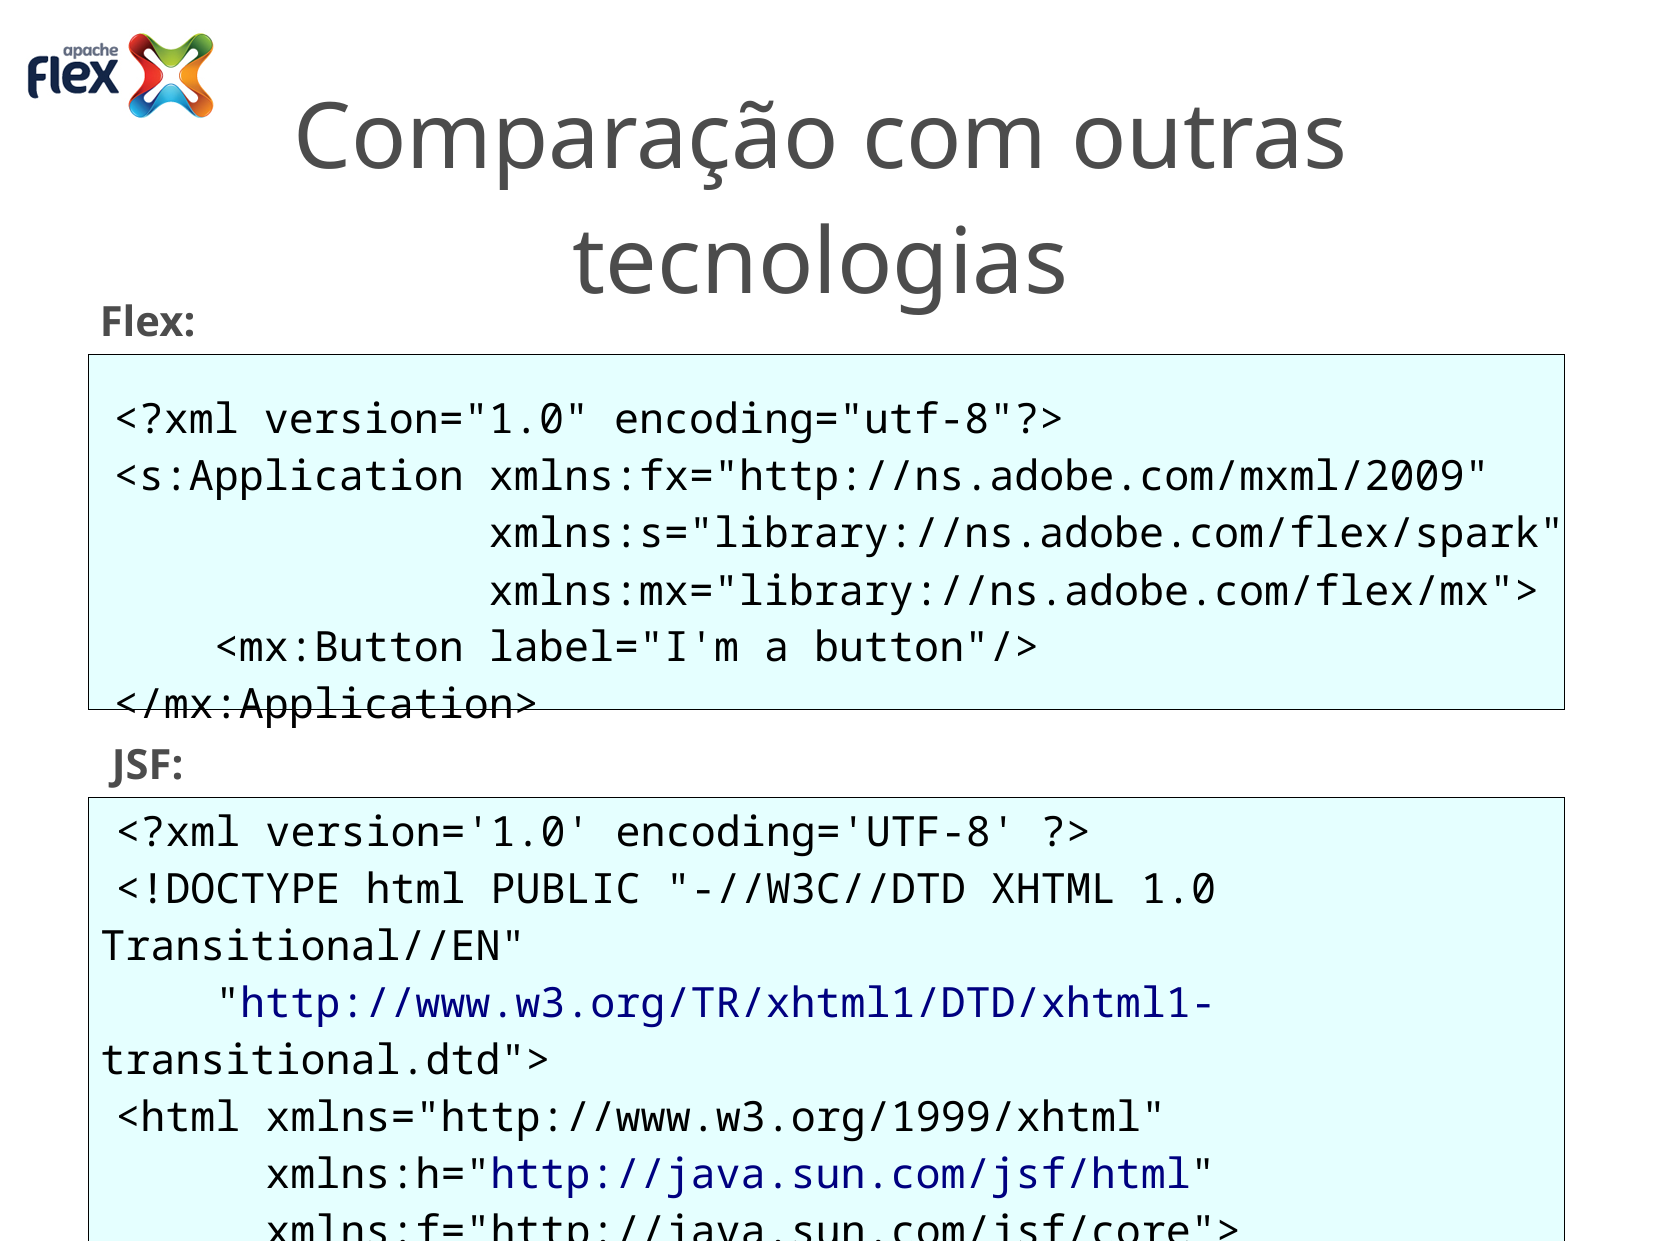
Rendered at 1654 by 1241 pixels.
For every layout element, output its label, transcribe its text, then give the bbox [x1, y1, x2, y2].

title Flex: [88, 295, 207, 346]
text_box <?xml version="1.0" encoding="utf-8"?> <s:Application xmlns:fx="http://ns.adobe.com/mxml/2009" xmlns:s="library://ns.adobe.com/flex/spark" xmlns:mx="library://ns.adobe.com/flex/mx"> <mx:Button label="I'm a button"/> </mx:Application> [88, 354, 1565, 709]
title JSF: [88, 738, 207, 789]
text_box <?xml version='1.0' encoding='UTF-8' ?> <!DOCTYPE html PUBLIC "-//W3C//DTD XHTML 1.0 Transitional//EN" "http://www.w3.org/TR/xhtml1/DTD/xhtml1-transitional.dtd"> <html xmlns="http://www.w3.org/1999/xhtml" xmlns:h="http://java.sun.com/jsf/html" xmlns:f="http://java.sun.com/jsf/core"> <h:commandButton value="I'm a button" /> </html> [88, 797, 1565, 1199]
picture [25, 25, 215, 125]
title Comparação com outras tecnologias [76, 29, 1565, 362]
